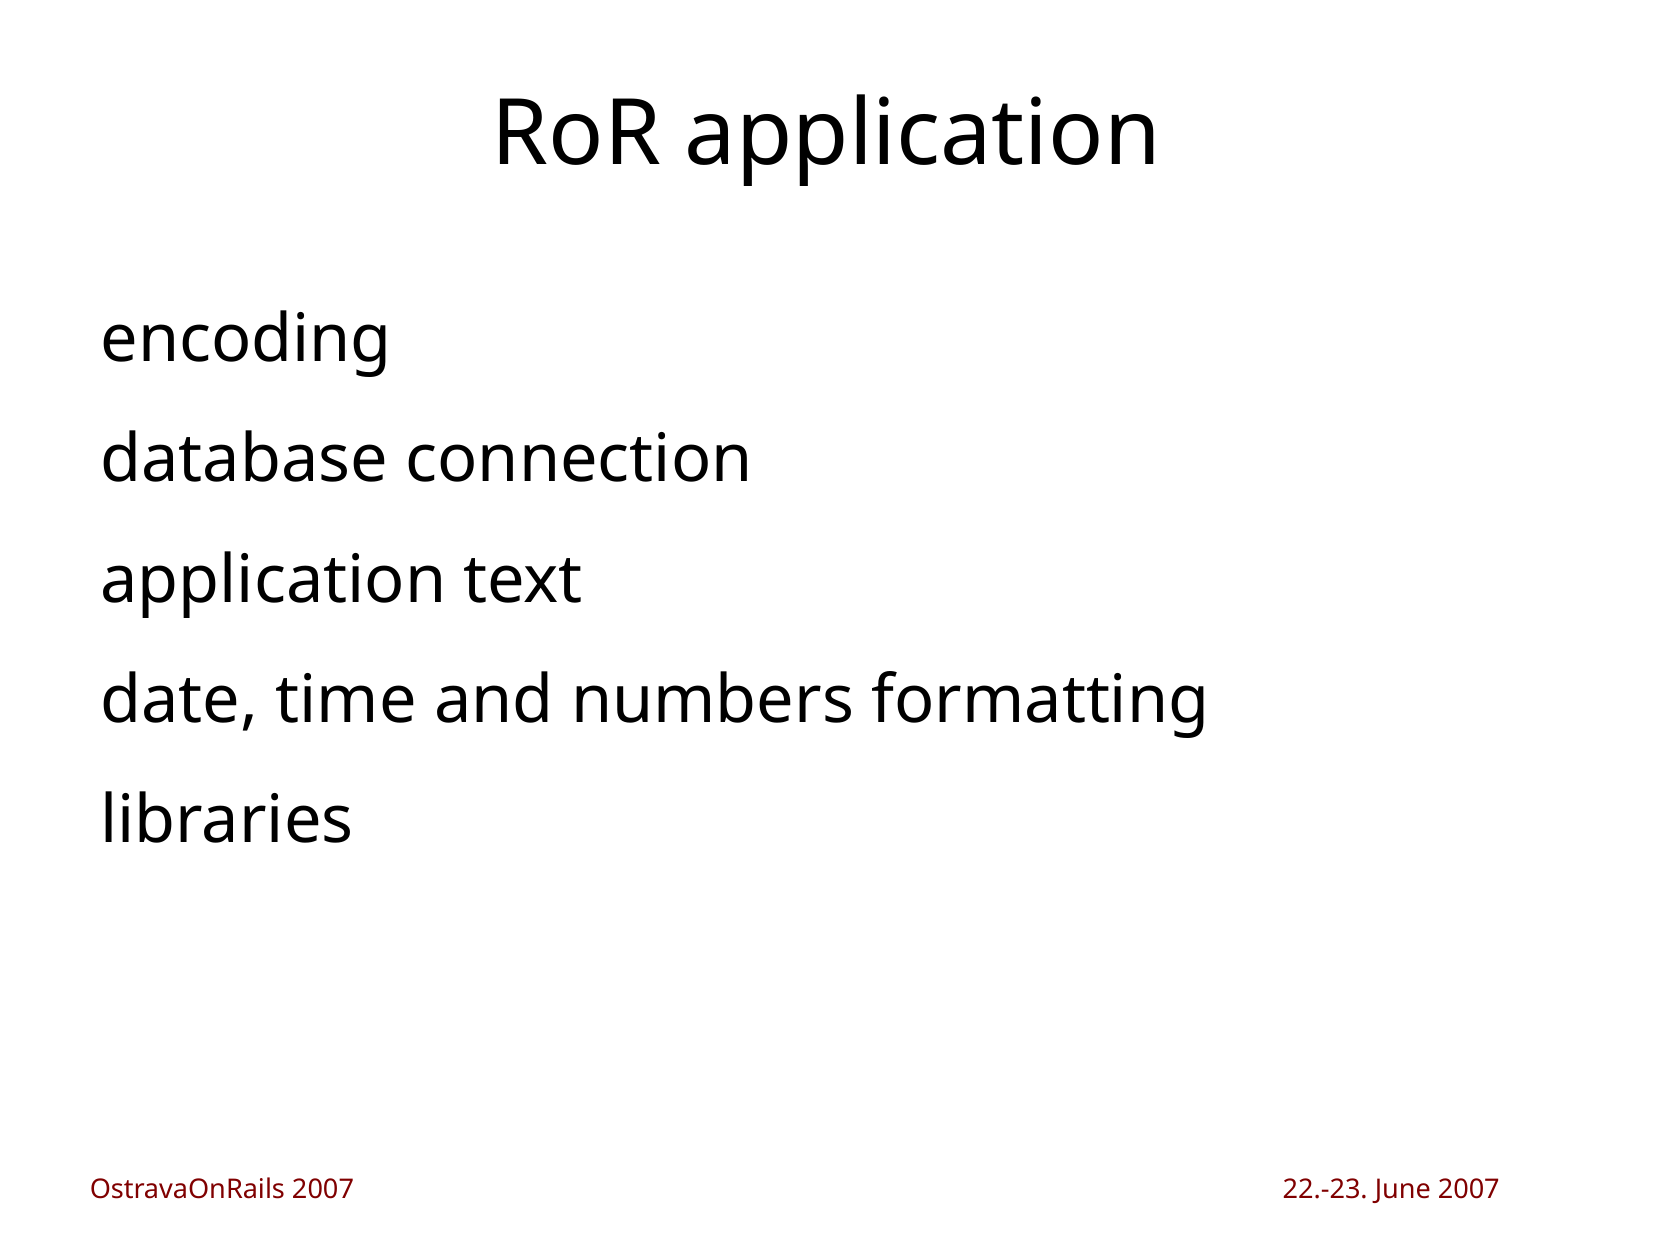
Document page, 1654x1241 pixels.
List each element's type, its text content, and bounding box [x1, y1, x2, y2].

list encoding database connection application text date, time and numbers formatting libraries [82, 290, 1571, 1094]
title RoR application [82, 25, 1571, 233]
